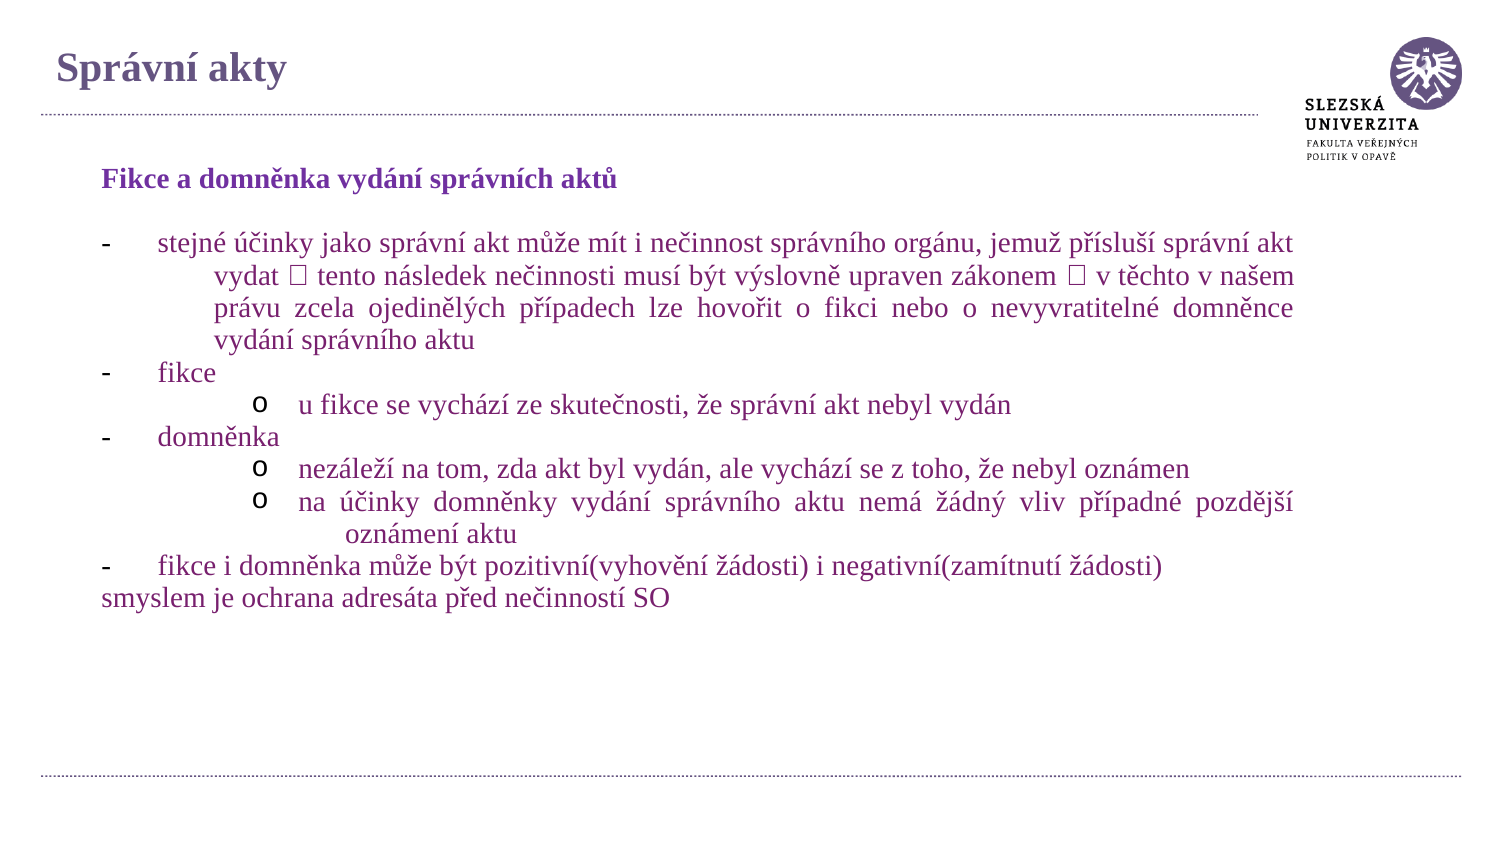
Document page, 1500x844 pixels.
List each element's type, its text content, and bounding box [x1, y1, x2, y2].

text_box Fikce a domněnka vydání správních aktů stejné účinky jako správní akt může mít i nečinnost správního orgánu, jemuž přísluší správní akt vydat  tento následek nečinnosti musí být výslovně upraven zákonem  v těchto v našem právu zcela ojedinělých případech lze hovořit o fikci nebo o nevyvratitelné domněnce vydání správního aktu fikce u fikce se vychází ze skutečnosti, že správní akt nebyl vydán domněnka nezáleží na tom, zda akt byl vydán, ale vychází se z toho, že nebyl oznámen na účinky domněnky vydání správního aktu nemá žádný vliv případné pozdější oznámení aktu fikce i domněnka může být pozitivní(vyhovění žádosti) i negativní(zamítnutí žádosti) smyslem je ochrana adresáta před nečinností SO [86, 154, 1311, 812]
title Správní akty [41, 32, 786, 116]
